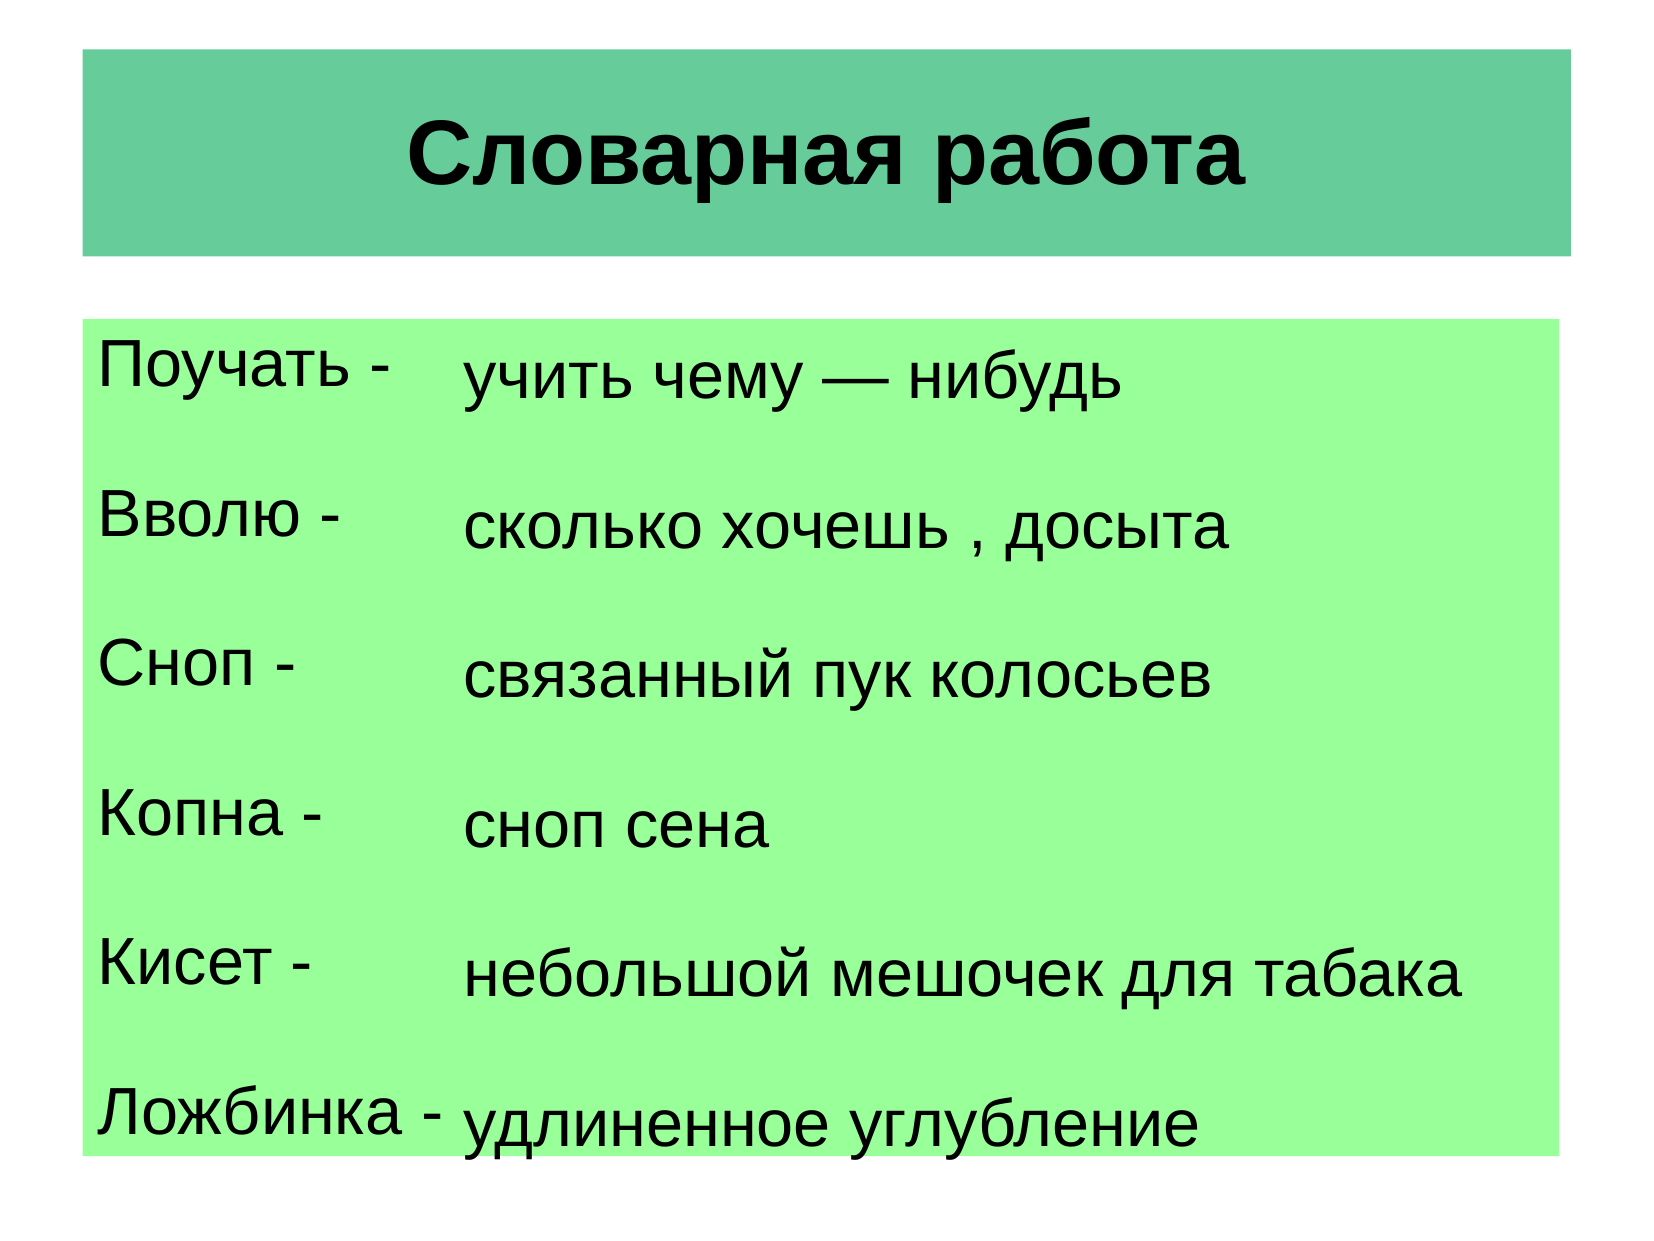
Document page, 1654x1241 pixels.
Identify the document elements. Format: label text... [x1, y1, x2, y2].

title Словарная работа [82, 49, 1571, 257]
text_box учить чему — нибудь сколько хочешь , досыта связанный пук колосьев сноп сена небольшой мешочек для табака удлиненное углубление [448, 330, 1619, 1168]
text_box Поучать - Вволю - Сноп - Копна - Кисет - Ложбинка - [82, 318, 1560, 1157]
